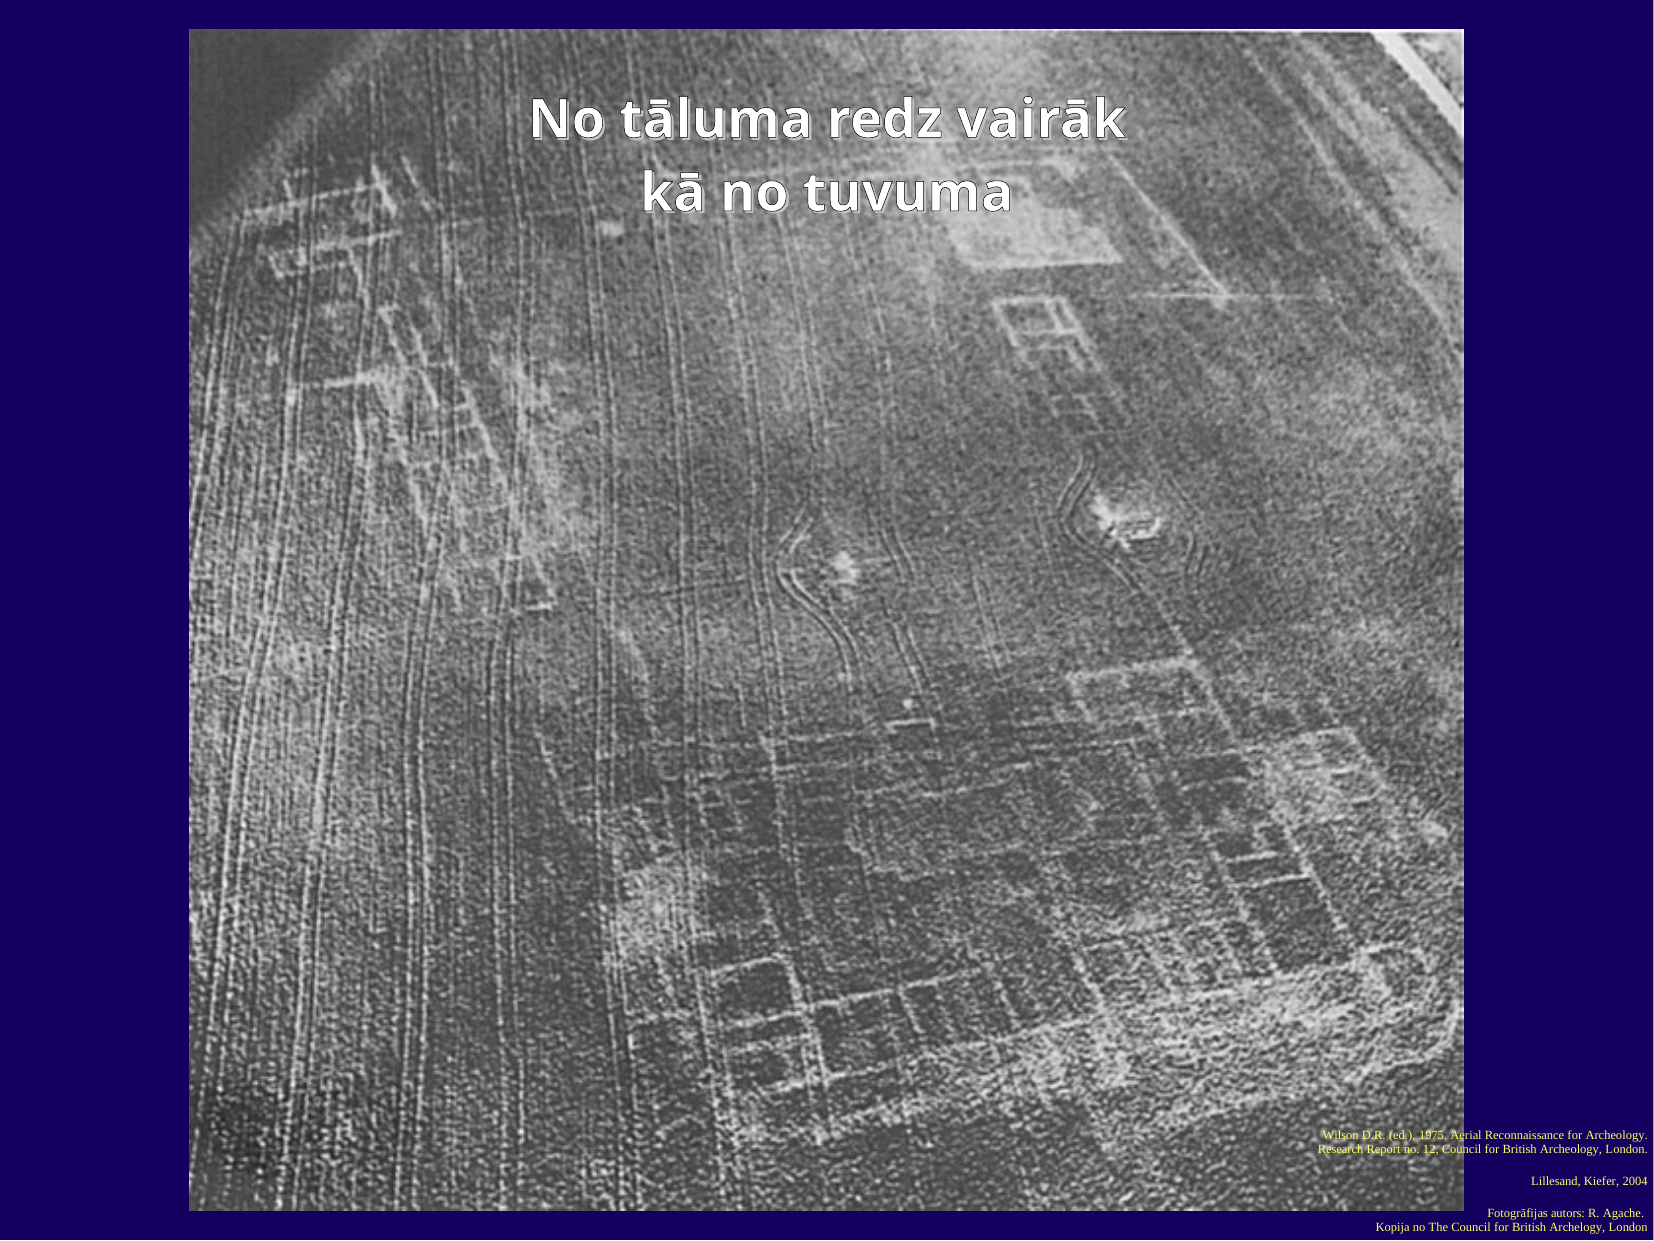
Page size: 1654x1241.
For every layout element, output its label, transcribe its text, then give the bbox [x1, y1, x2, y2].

title No tāluma redz vairāk kā no tuvuma [82, 26, 1571, 280]
text_box Wilson D.R. (ed.), 1975. Aerial Reconnaissance for Archeology. Research Report no. 12, Council for British Archeology, London. Lillesand, Kiefer, 2004 Fotogrāfijas autors: R. Agache. Kopija no The Council for British Archelogy, London [1311, 1122, 1654, 1241]
picture [189, 280, 1464, 1211]
